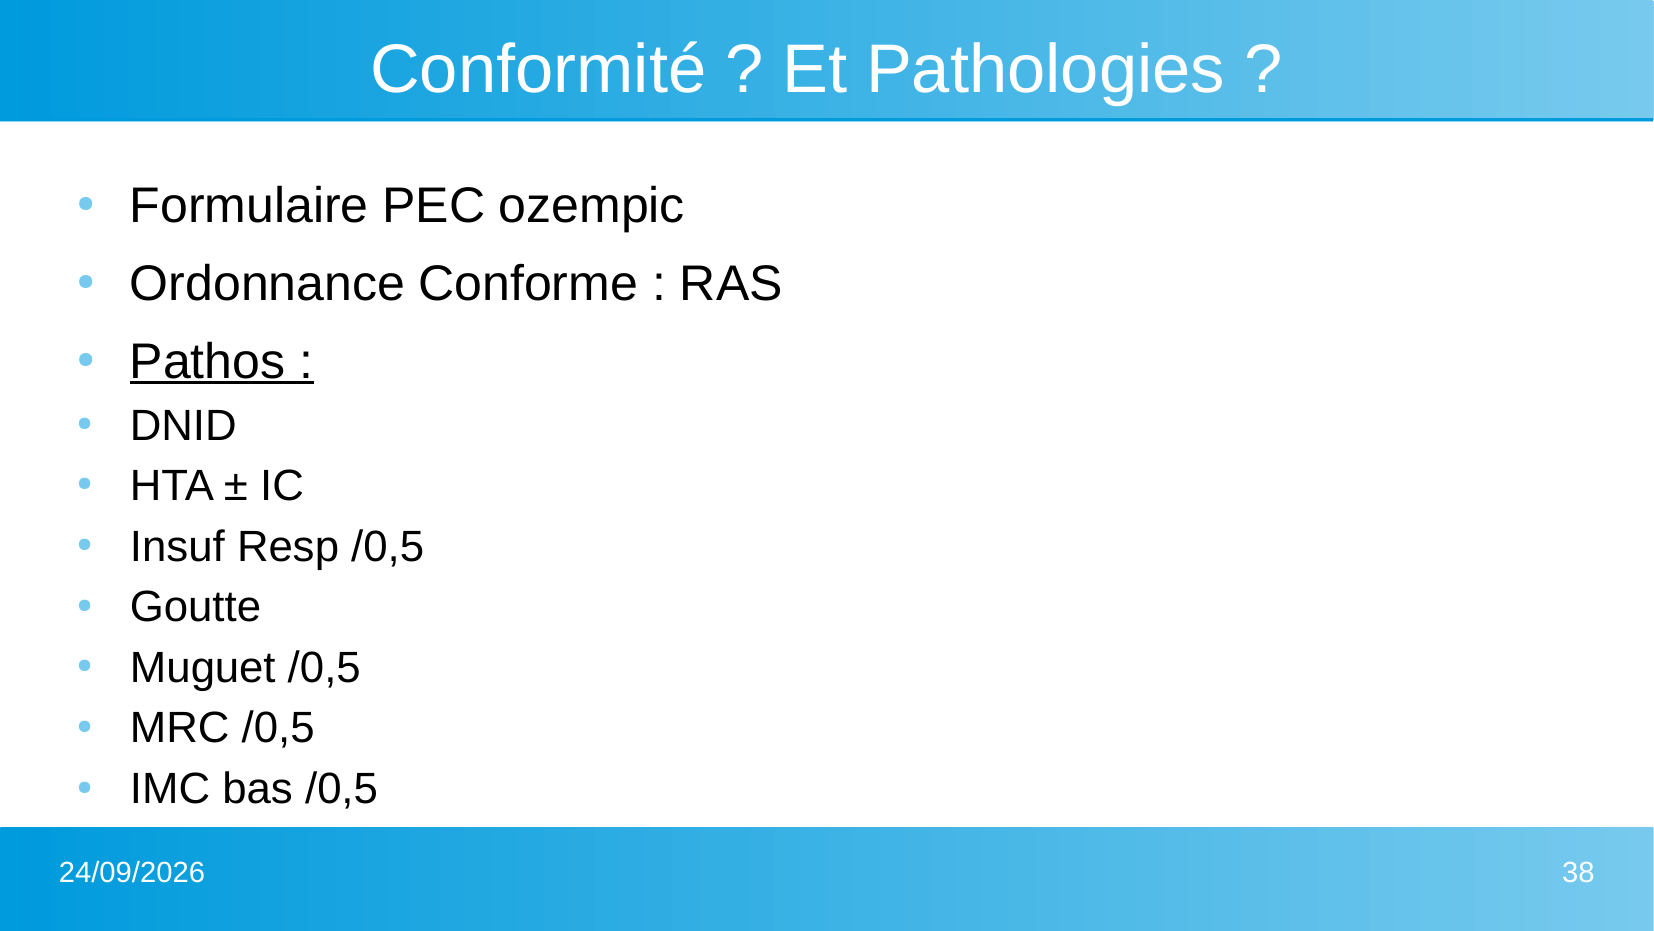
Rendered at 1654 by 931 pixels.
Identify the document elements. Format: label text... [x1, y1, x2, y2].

list Formulaire PEC ozempic Ordonnance Conforme : RAS Pathos : DNID HTA ± IC Insuf Resp /0,5 Goutte Muguet /0,5 MRC /0,5 IMC bas /0,5 [59, 177, 1595, 768]
title Conformité ? Et Pathologies ? [59, 29, 1595, 108]
